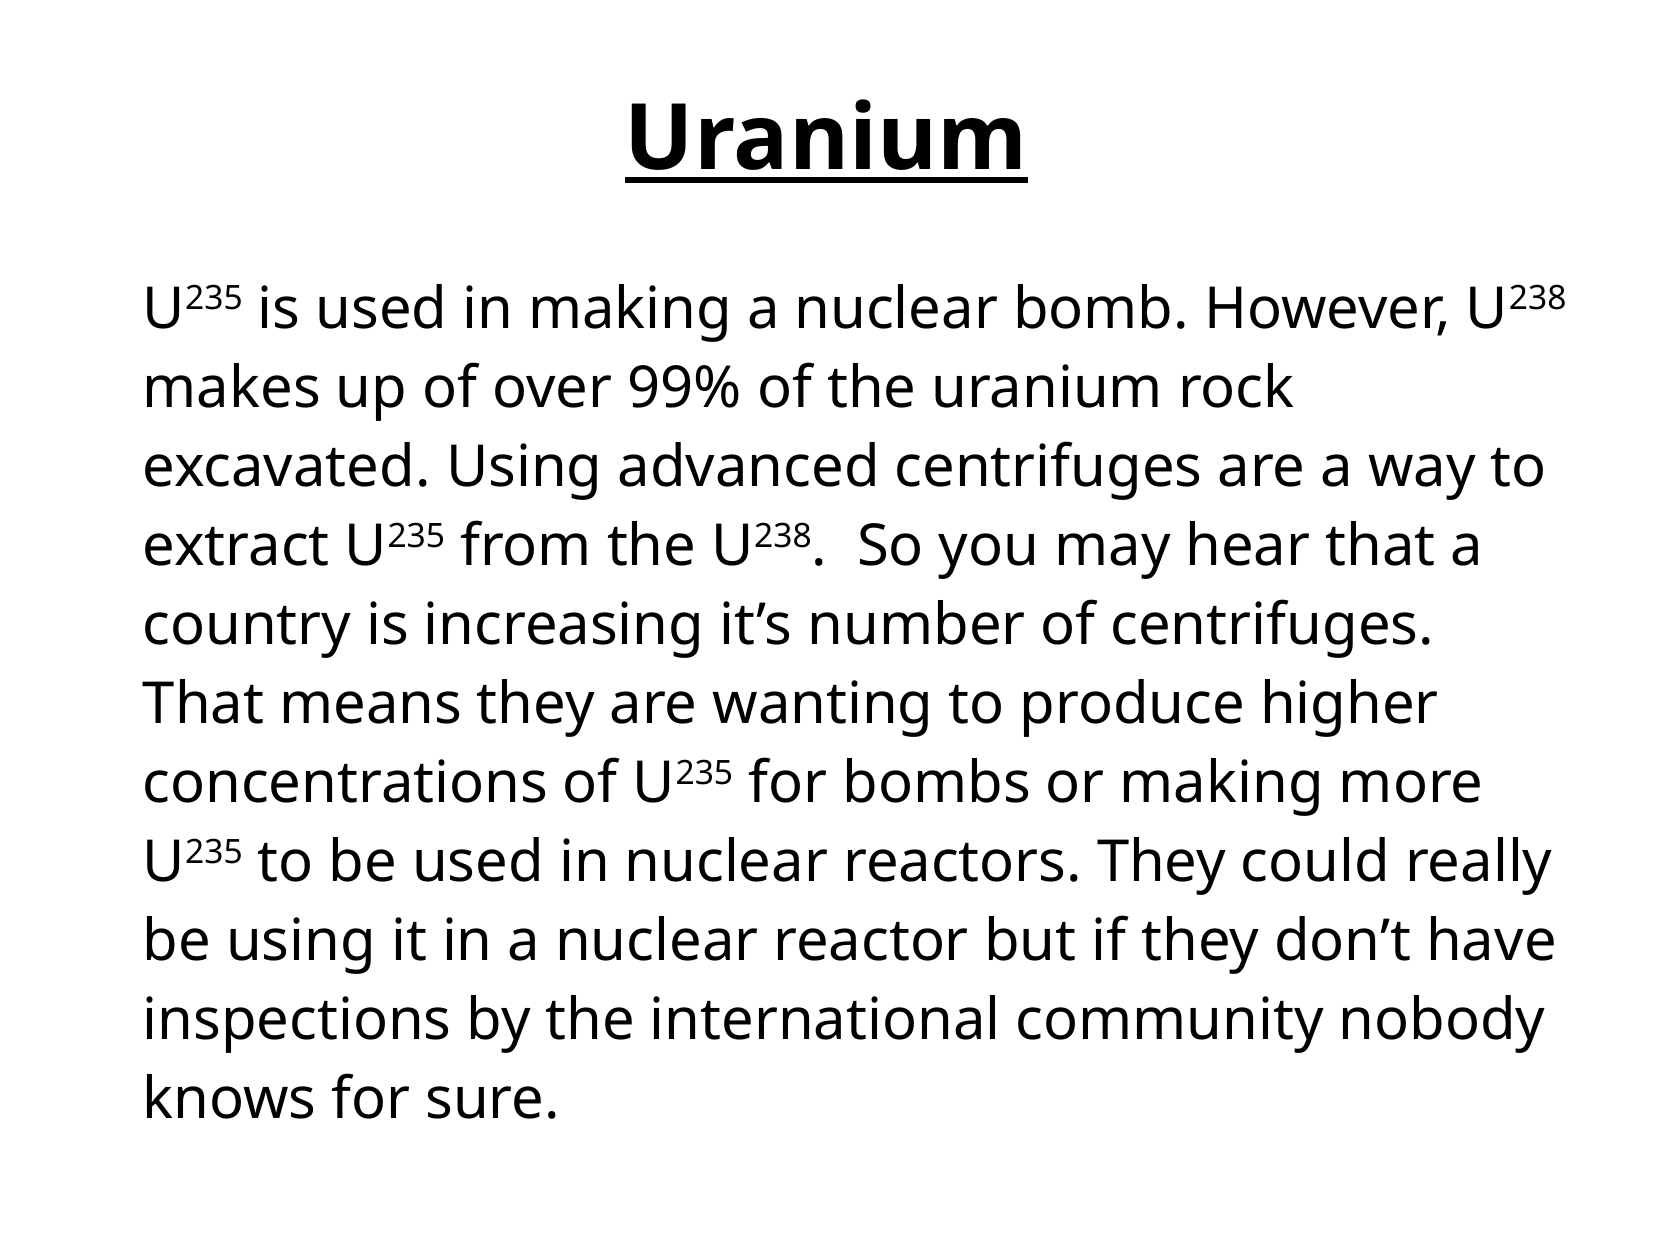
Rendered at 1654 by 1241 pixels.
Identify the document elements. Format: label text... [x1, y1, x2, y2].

title Uranium [82, 58, 1571, 211]
list U235 is used in making a nuclear bomb. However, U238 makes up of over 99% of the uranium rock excavated. Using advanced centrifuges are a way to extract U235 from the U238. So you may hear that a country is increasing it’s number of centrifuges. That means they are wanting to produce higher concentrations of U235 for bombs or making more U235 to be used in nuclear reactors. They could really be using it in a nuclear reactor but if they don’t have inspections by the international community nobody knows for sure. [81, 266, 1569, 1154]
